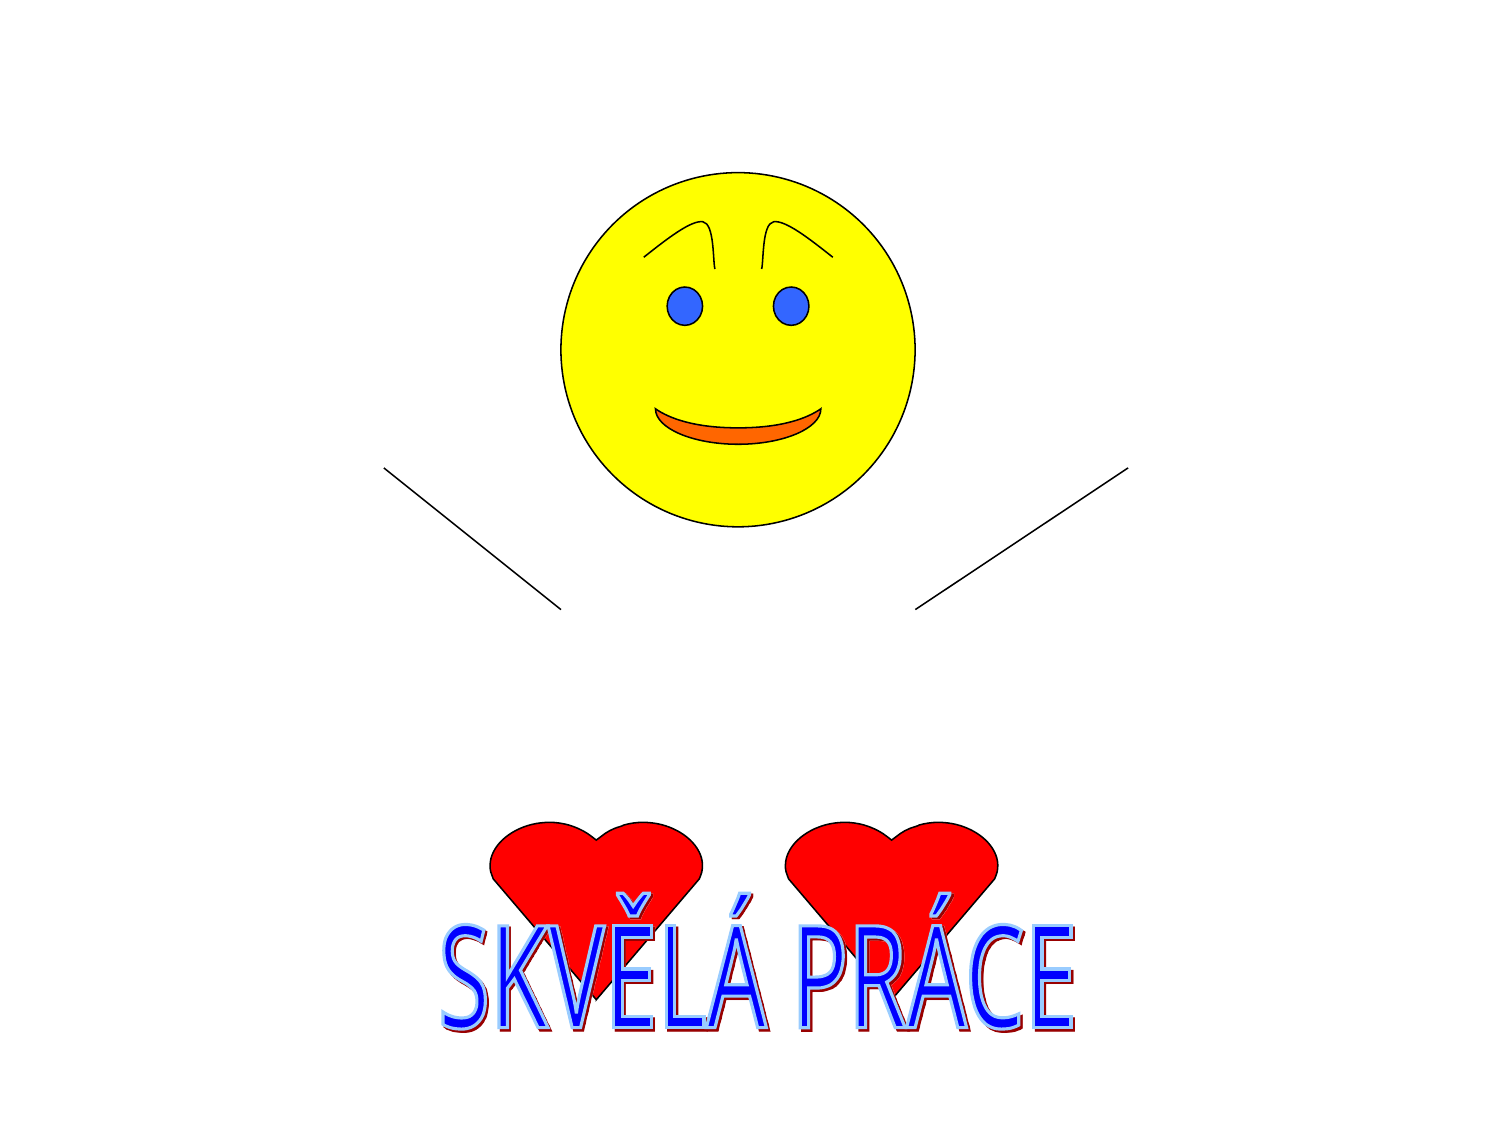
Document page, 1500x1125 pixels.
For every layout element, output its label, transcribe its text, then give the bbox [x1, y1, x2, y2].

text_box SKVĚLÁ PRÁCE [800, 925, 844, 1028]
text_box SKVĚLÁ PRÁCE [970, 924, 1022, 1030]
text_box SKVĚLÁ PRÁCE [442, 924, 486, 1030]
text_box SKVĚLÁ PRÁCE [666, 925, 704, 1028]
text_box SKVĚLÁ PRÁCE [730, 893, 750, 917]
text_box SKVĚLÁ PRÁCE [613, 925, 652, 1028]
text_box [542, 927, 553, 949]
text_box [785, 822, 998, 997]
text_box SKVĚLÁ PRÁCE [1033, 925, 1072, 1028]
text_box [623, 938, 649, 968]
text_box SKVĚLÁ PRÁCE [617, 893, 650, 917]
text_box [490, 822, 703, 1000]
text_box [866, 938, 891, 974]
text_box SKVĚLÁ PRÁCE [706, 925, 767, 1028]
text_box SKVĚLÁ PRÁCE [857, 925, 967, 1028]
text_box SKVĚLÁ PRÁCE [498, 925, 605, 1028]
text_box [560, 172, 916, 527]
text_box SKVĚLÁ PRÁCE [930, 893, 950, 917]
